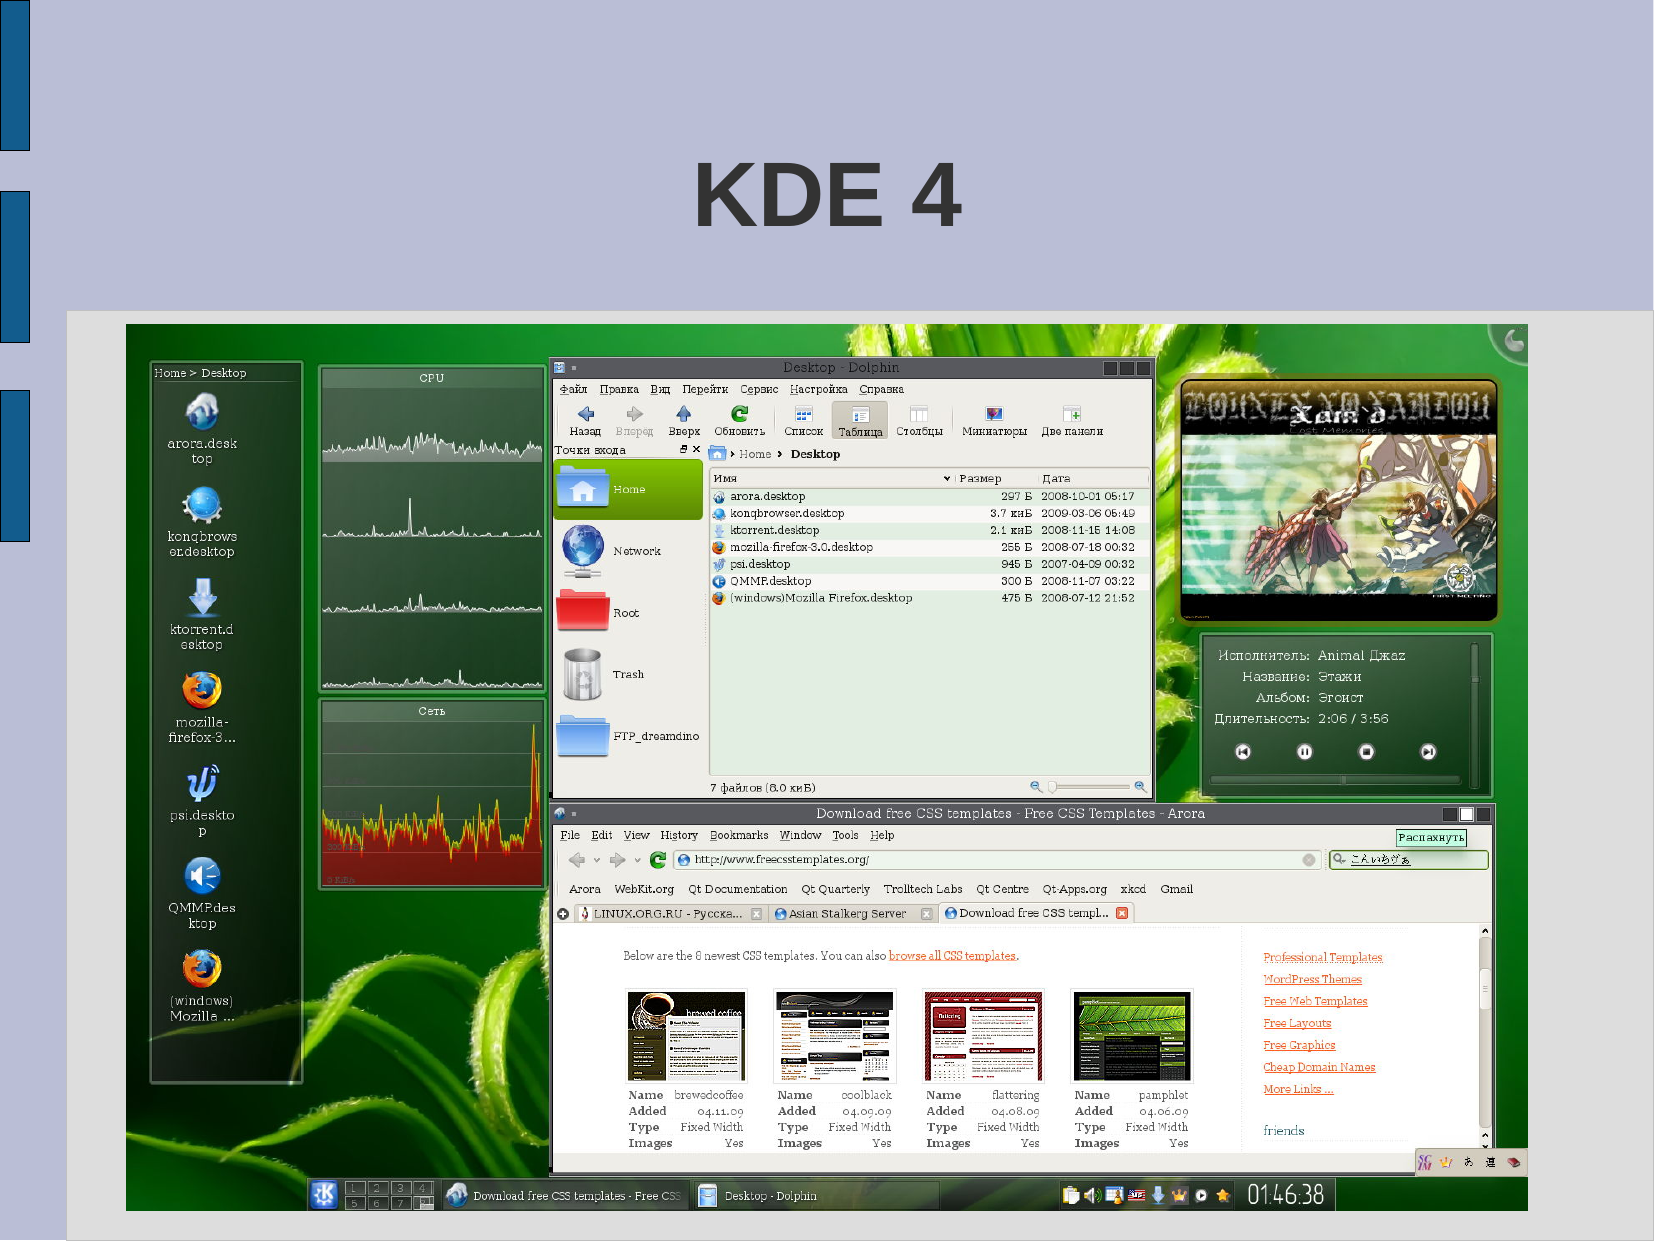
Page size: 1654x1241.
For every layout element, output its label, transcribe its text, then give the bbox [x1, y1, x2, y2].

title KDE 4 [121, 98, 1534, 291]
picture [126, 324, 1528, 1211]
